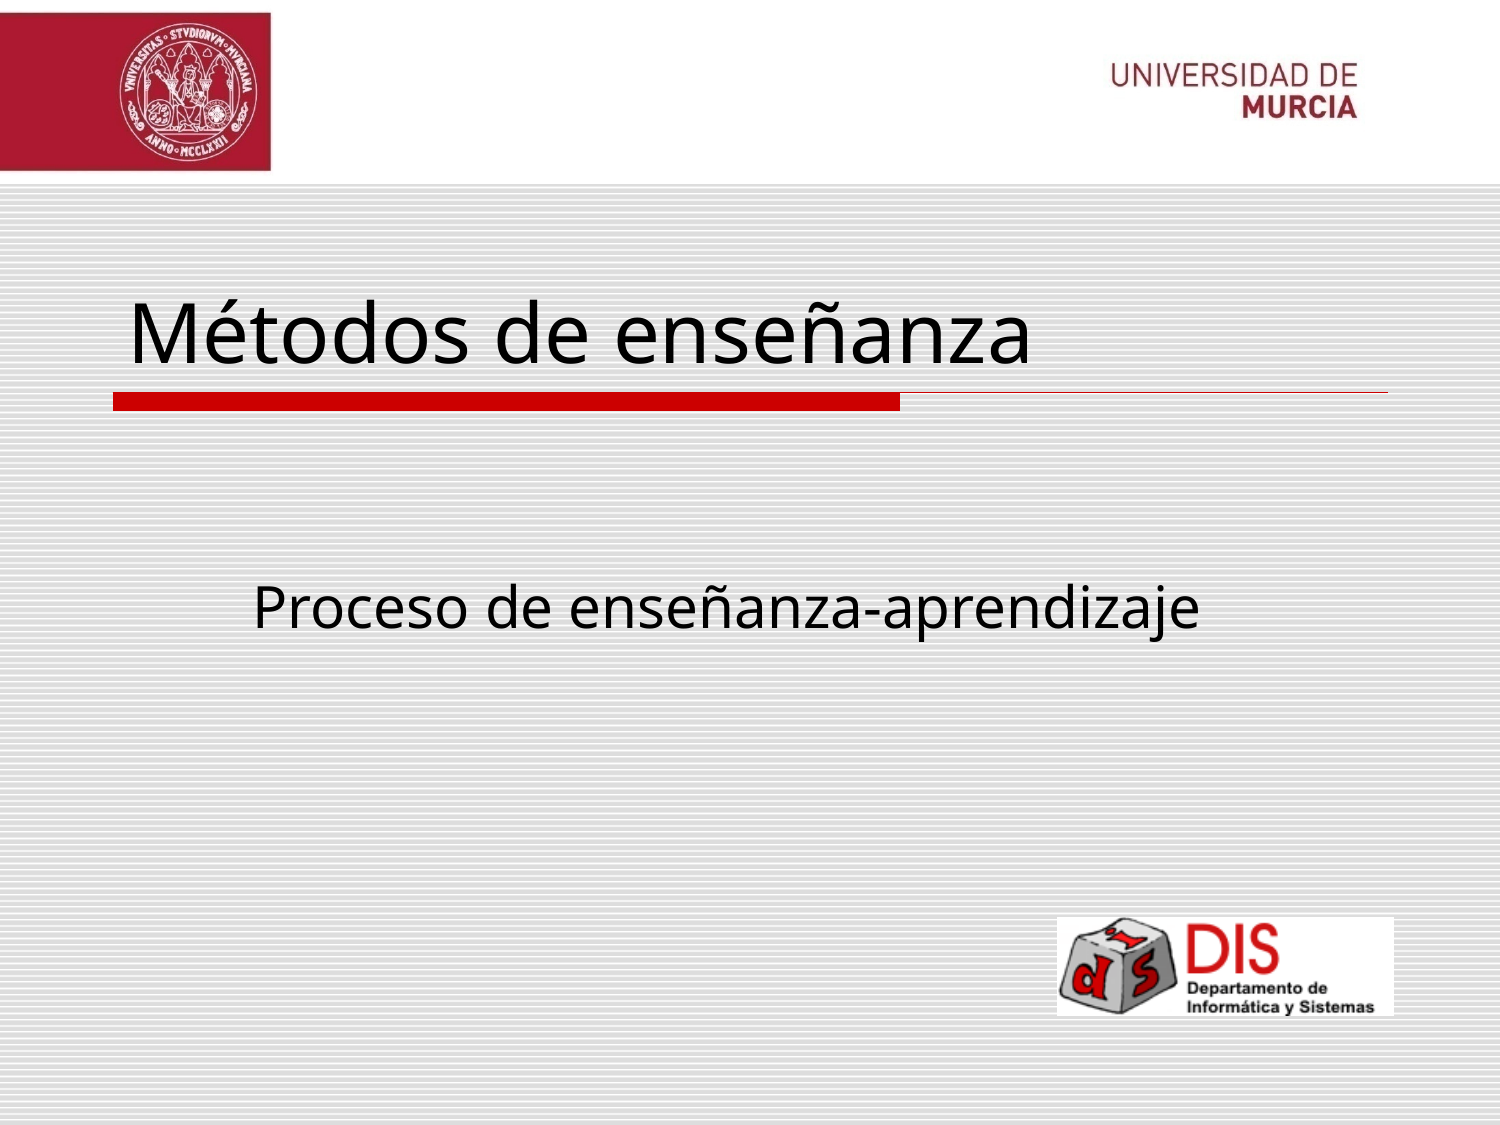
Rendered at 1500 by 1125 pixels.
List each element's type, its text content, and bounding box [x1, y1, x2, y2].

picture [0, 0, 1500, 1125]
text_box Proceso de enseñanza-aprendizaje [237, 562, 1388, 826]
title Métodos de enseñanza [112, 184, 1388, 388]
